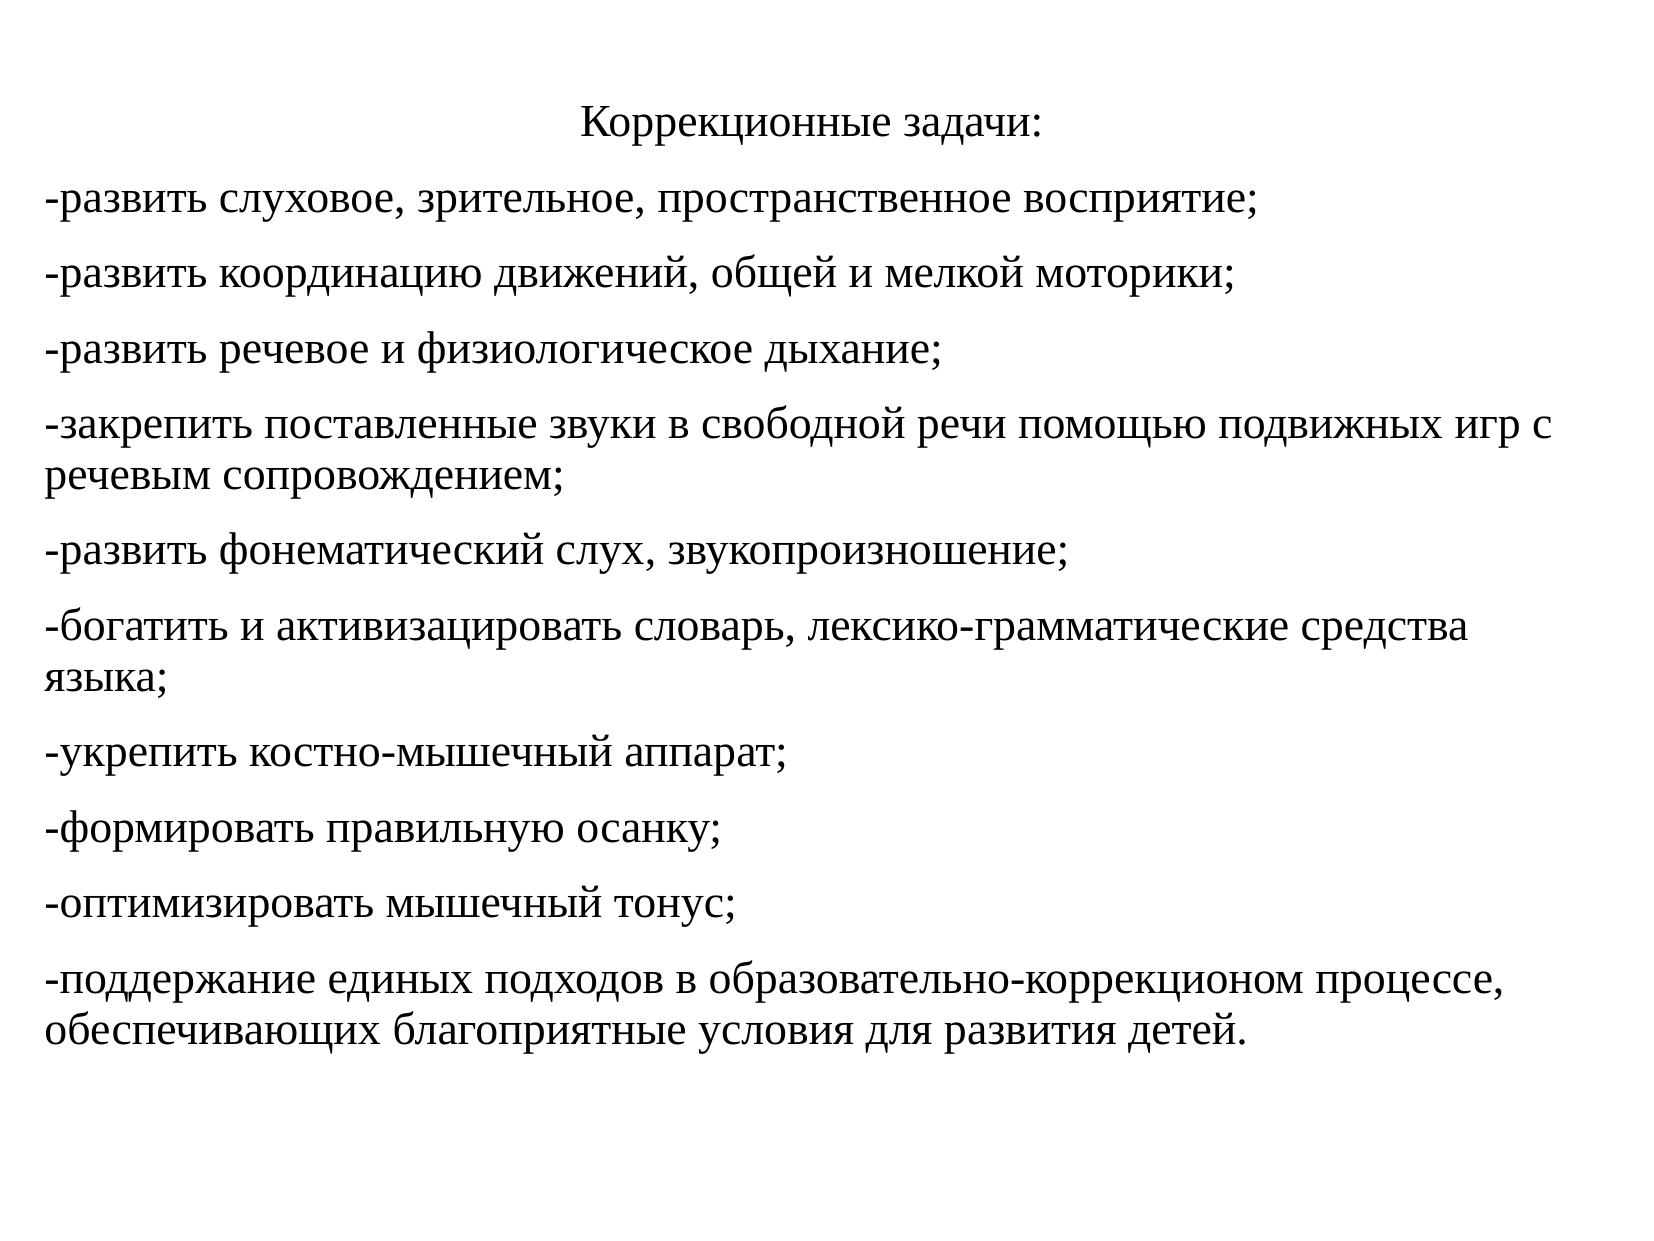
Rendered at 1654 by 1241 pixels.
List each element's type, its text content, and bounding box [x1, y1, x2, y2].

text_box Коррекционные задачи: -развить слуховое, зрительное, пространственное восприятие; -развить координацию движений, общей и мелкой моторики; -развить речевое и физиологическое дыхание; -закрепить поставленные звуки в свободной речи помощью подвижных игр с речевым сопровождением; -развить фонематический слух, звукопроизношение; -богатить и активизацировать словарь, лексико-грамматические средства языка; -укрепить костно-мышечный аппарат; -формировать правильную осанку; -оптимизировать мышечный тонус; -поддержание единых подходов в образовательно-коррекционом процессе, обеспечивающих благоприятные условия для развития детей. [29, 88, 1595, 1189]
